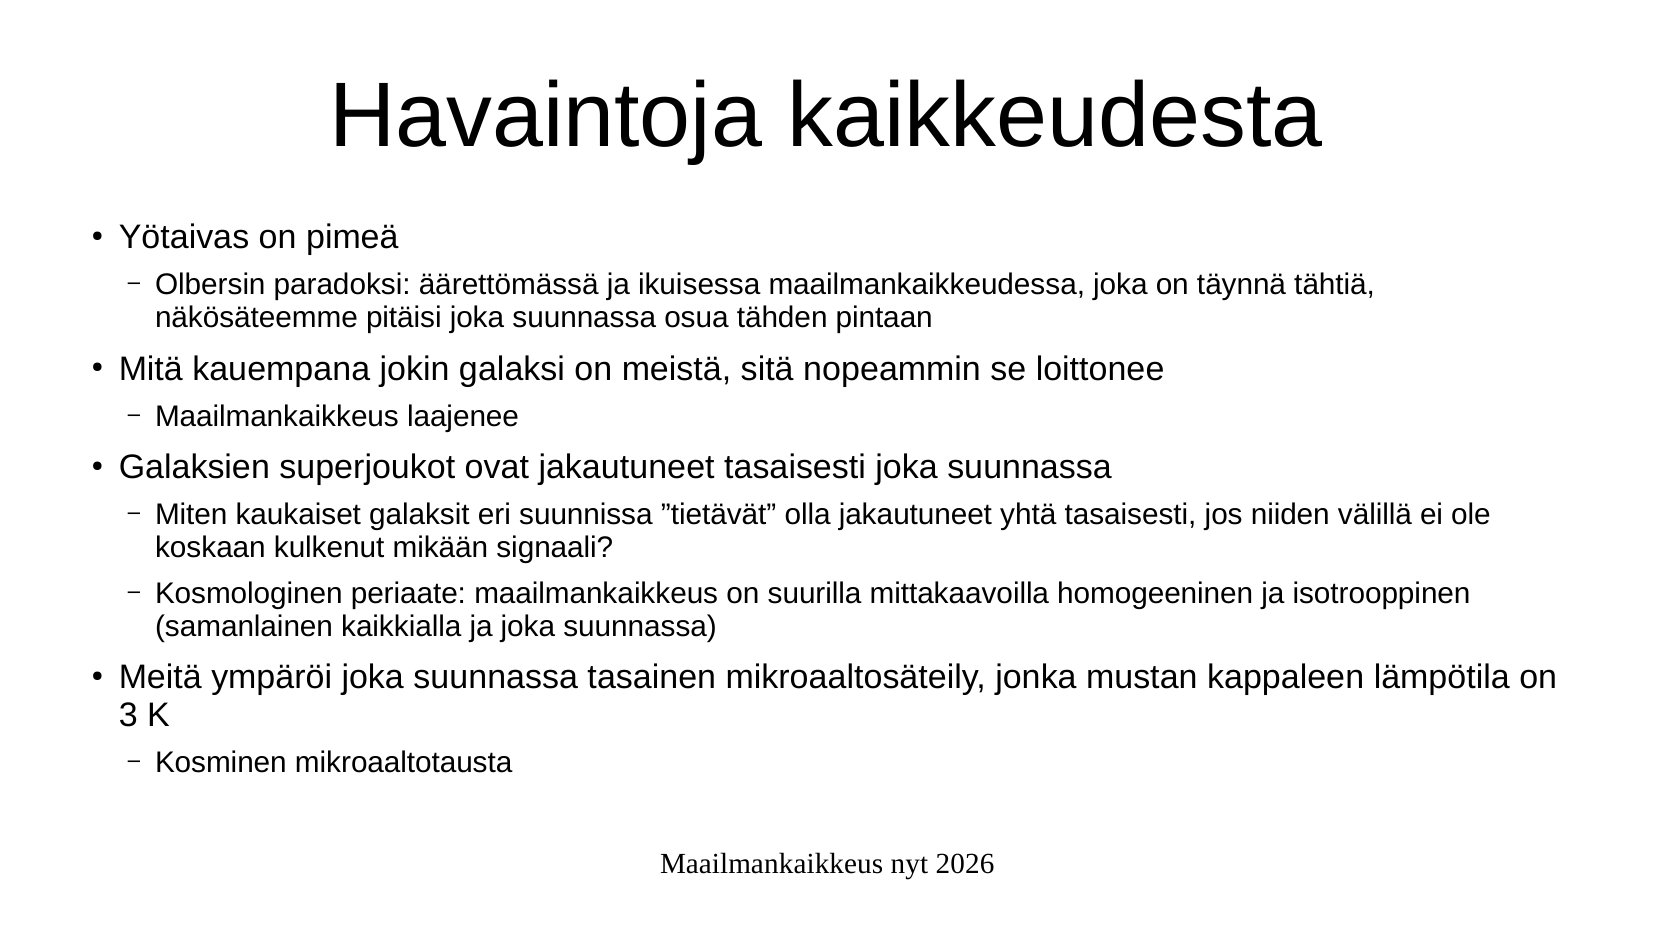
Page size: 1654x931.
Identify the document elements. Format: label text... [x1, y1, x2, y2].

list Yötaivas on pimeä Olbersin paradoksi: äärettömässä ja ikuisessa maailmankaikkeudessa, joka on täynnä tähtiä, näkösäteemme pitäisi joka suunnassa osua tähden pintaan Mitä kauempana jokin galaksi on meistä, sitä nopeammin se loittonee Maailmankaikkeus laajenee Galaksien superjoukot ovat jakautuneet tasaisesti joka suunnassa Miten kaukaiset galaksit eri suunnissa ”tietävät” olla jakautuneet yhtä tasaisesti, jos niiden välillä ei ole koskaan kulkenut mikään signaali? Kosmologinen periaate: maailmankaikkeus on suurilla mittakaavoilla homogeeninen ja isotrooppinen (samanlainen kaikkialla ja joka suunnassa) Meitä ympäröi joka suunnassa tasainen mikroaaltosäteily, jonka mustan kappaleen lämpötila on 3 K Kosminen mikroaaltotausta [82, 217, 1571, 780]
title Havaintoja kaikkeudesta [82, 37, 1571, 193]
